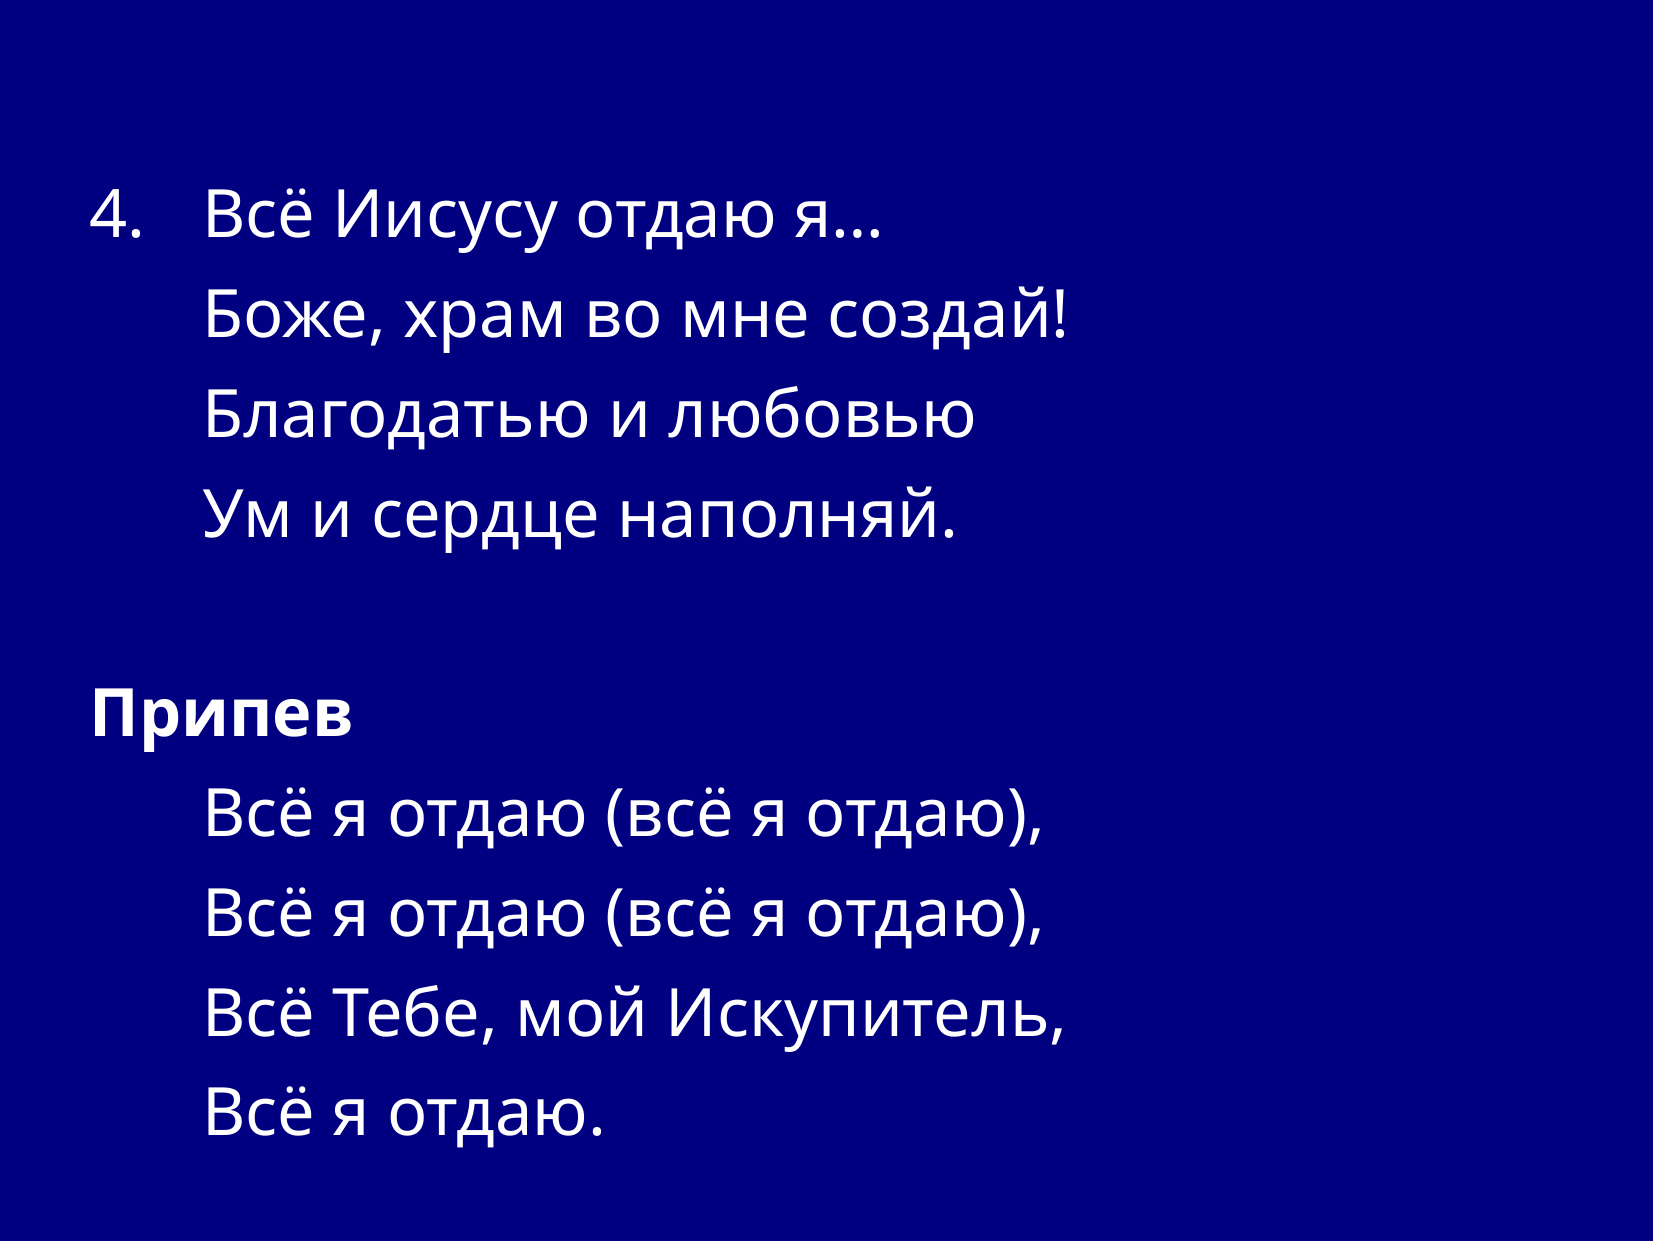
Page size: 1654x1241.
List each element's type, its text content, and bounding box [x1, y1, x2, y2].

text_box 4. Всё Иисусу отдаю я… Боже, храм во мне создай! Благодатью и любовью Ум и сердце наполняй. Припев Всё я отдаю (всё я отдаю), Всё я отдаю (всё я отдаю), Всё Тебе, мой Искупитель, Всё я отдаю. [75, 150, 1576, 1163]
